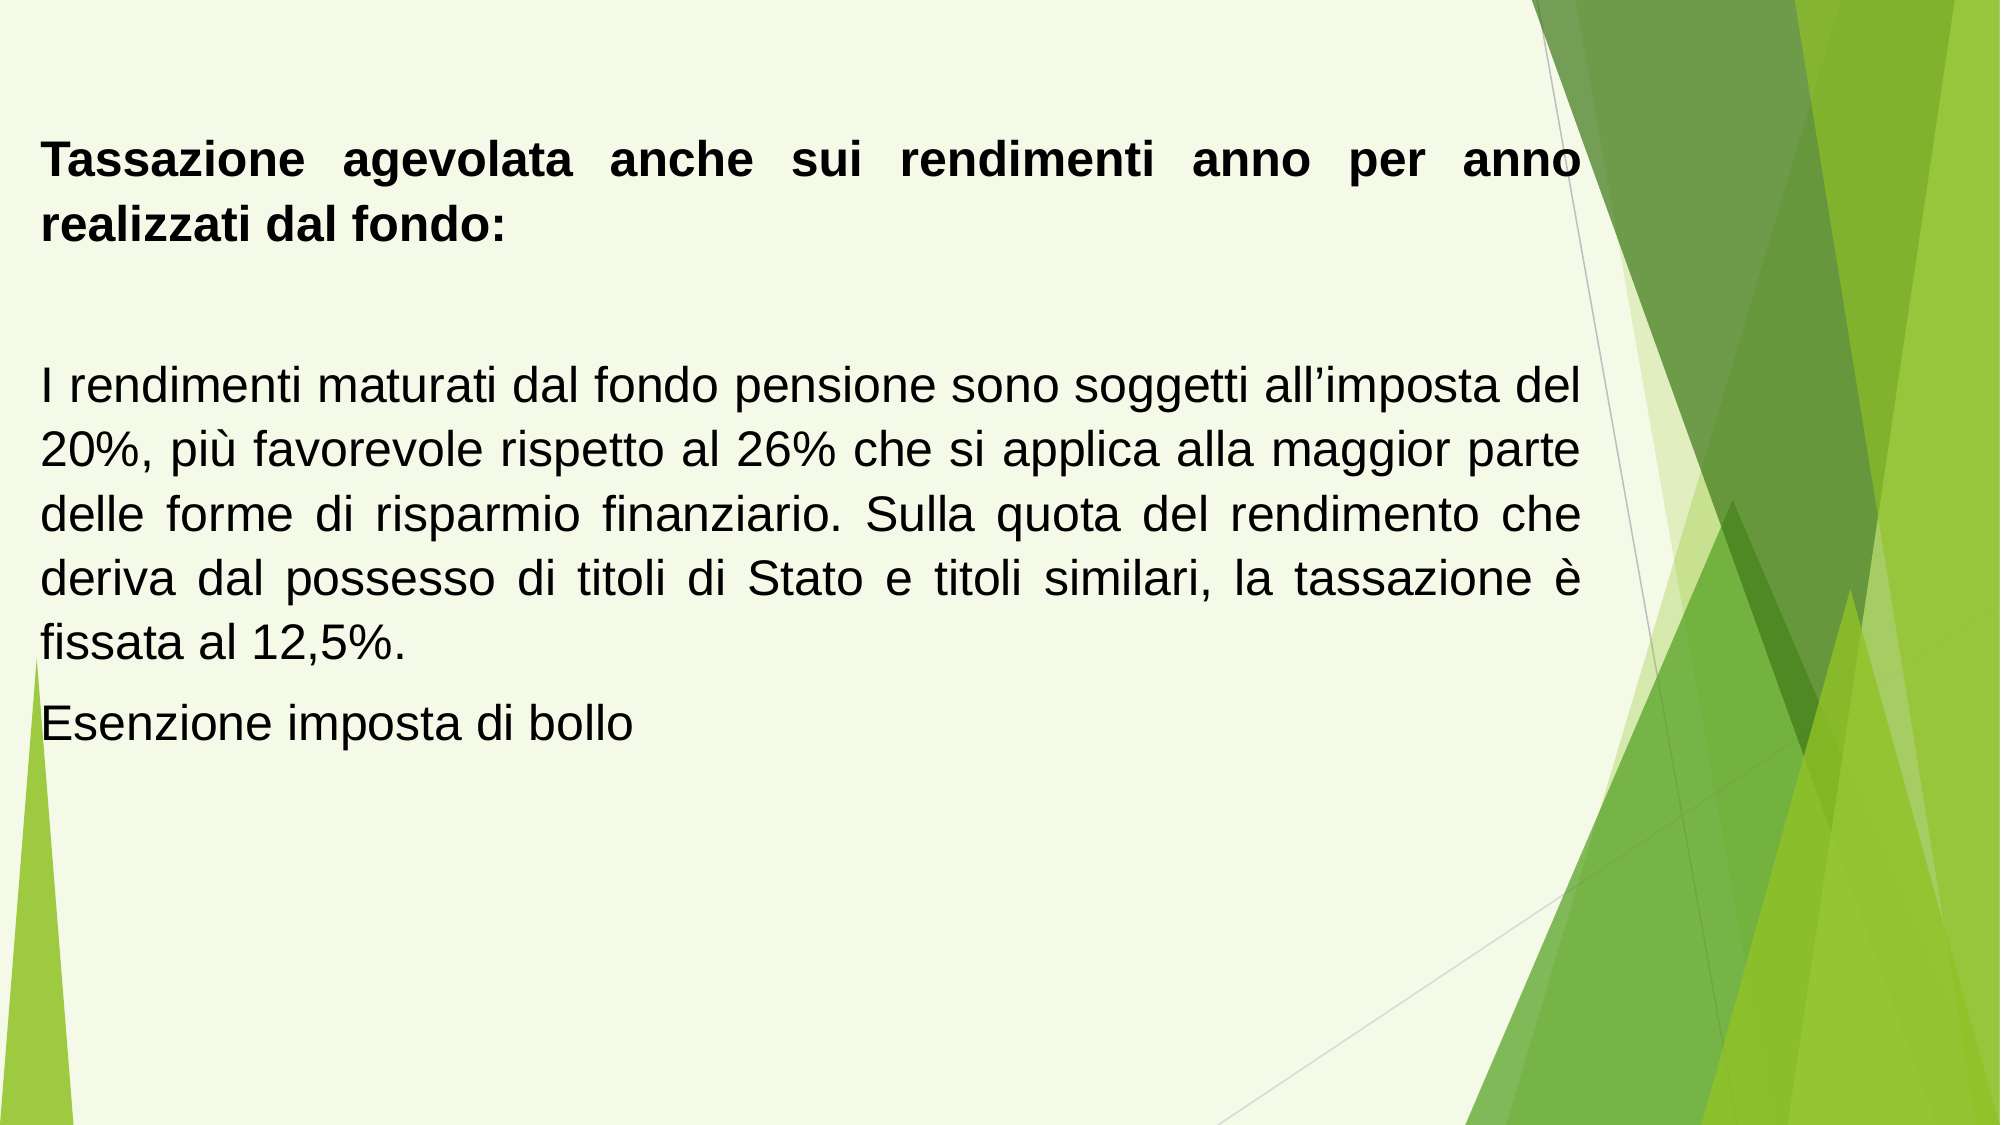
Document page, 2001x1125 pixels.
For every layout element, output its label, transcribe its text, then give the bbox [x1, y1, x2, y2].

text_box Tassazione agevolata anche sui rendimenti anno per anno realizzati dal fondo: I rendimenti maturati dal fondo pensione sono soggetti all’imposta del 20%, più favorevole rispetto al 26% che si applica alla maggior parte delle forme di risparmio finanziario. Sulla quota del rendimento che deriva dal possesso di titoli di Stato e titoli similari, la tassazione è fissata al 12,5%. Esenzione imposta di bollo [25, 115, 1598, 758]
